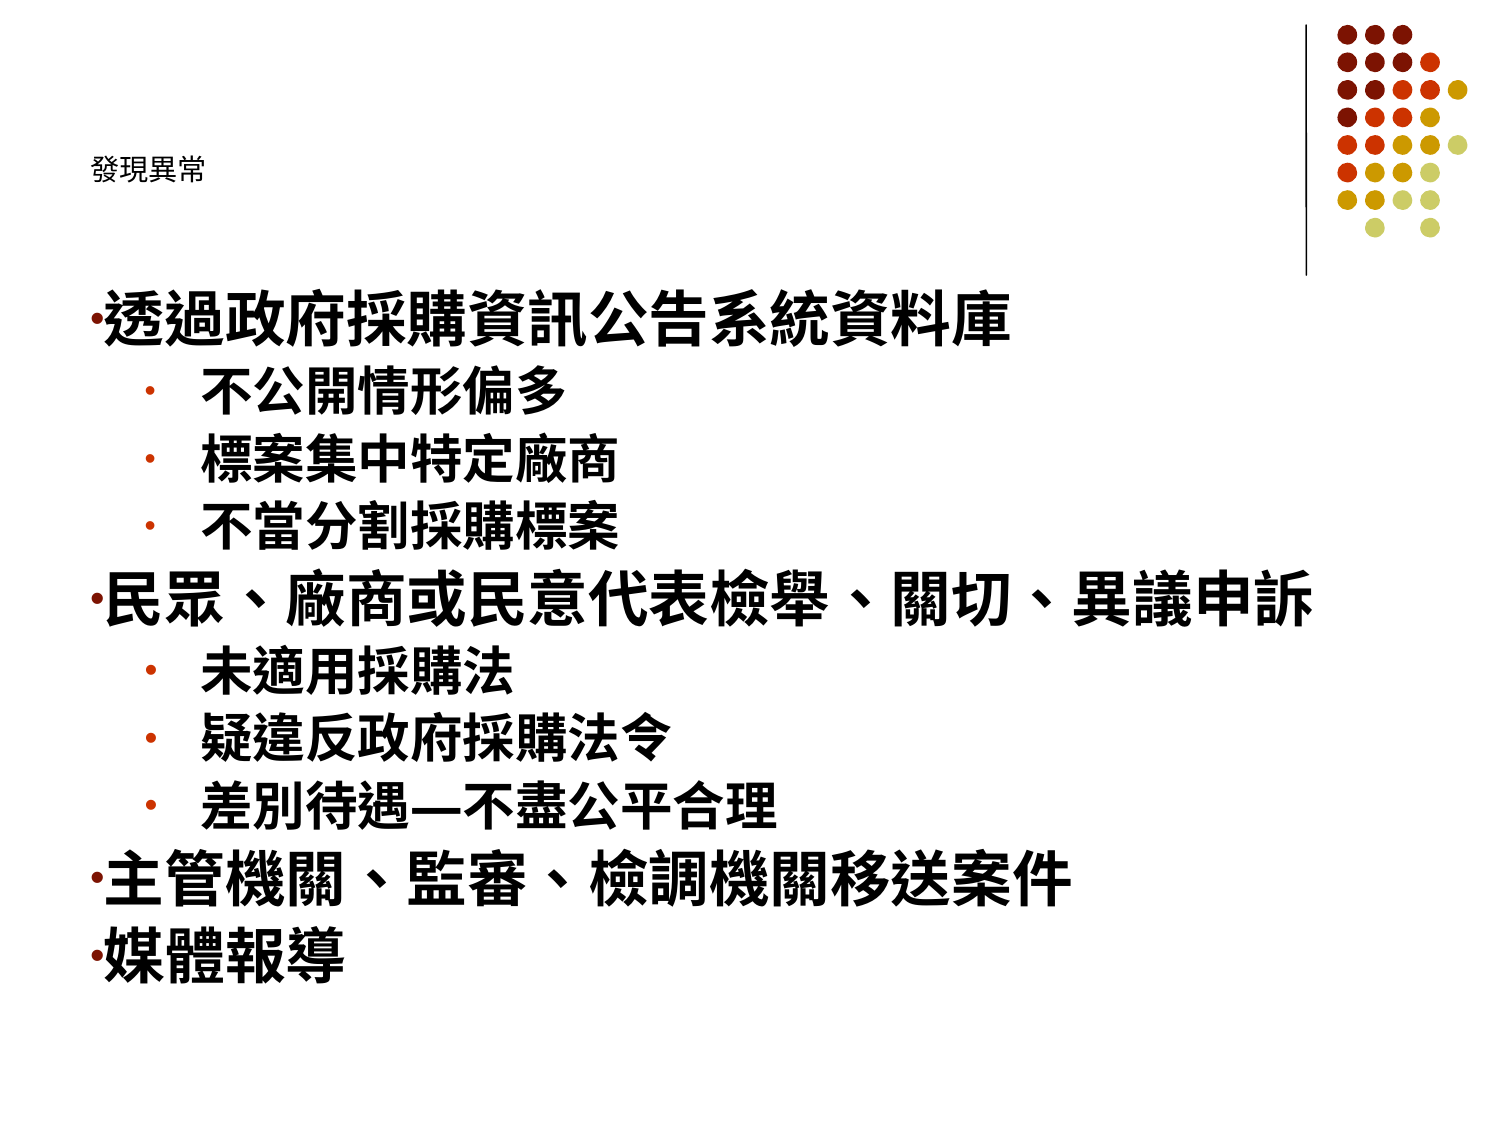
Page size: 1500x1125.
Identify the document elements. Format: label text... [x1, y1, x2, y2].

title 發現異常 [74, 56, 1313, 254]
list 透過政府採購資訊公告系統資料庫 不公開情形偏多 標案集中特定廠商 不當分割採購標案 民眾、廠商或民意代表檢舉、關切、異議申訴 未適用採購法 疑違反政府採購法令 差別待遇—不盡公平合理 主管機關、監審、檢調機關移送案件 媒體報導 [75, 282, 1426, 1006]
